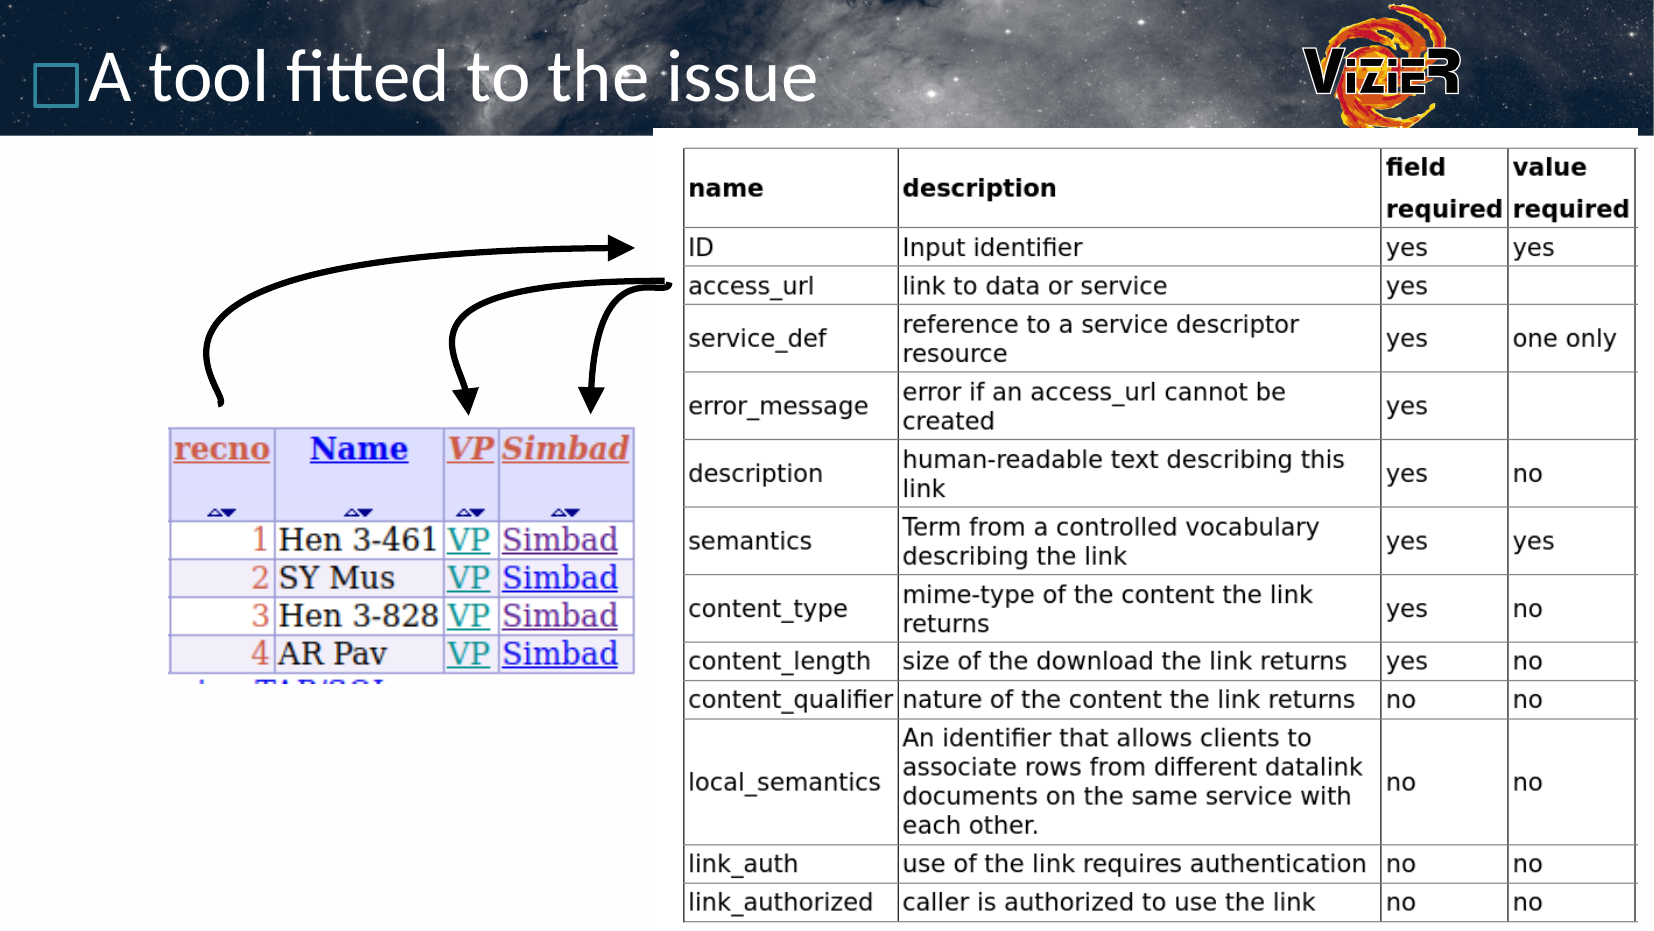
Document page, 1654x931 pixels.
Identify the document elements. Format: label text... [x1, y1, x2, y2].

title A tool fitted to the issue [59, 17, 1394, 148]
picture [0, 0, 1654, 931]
